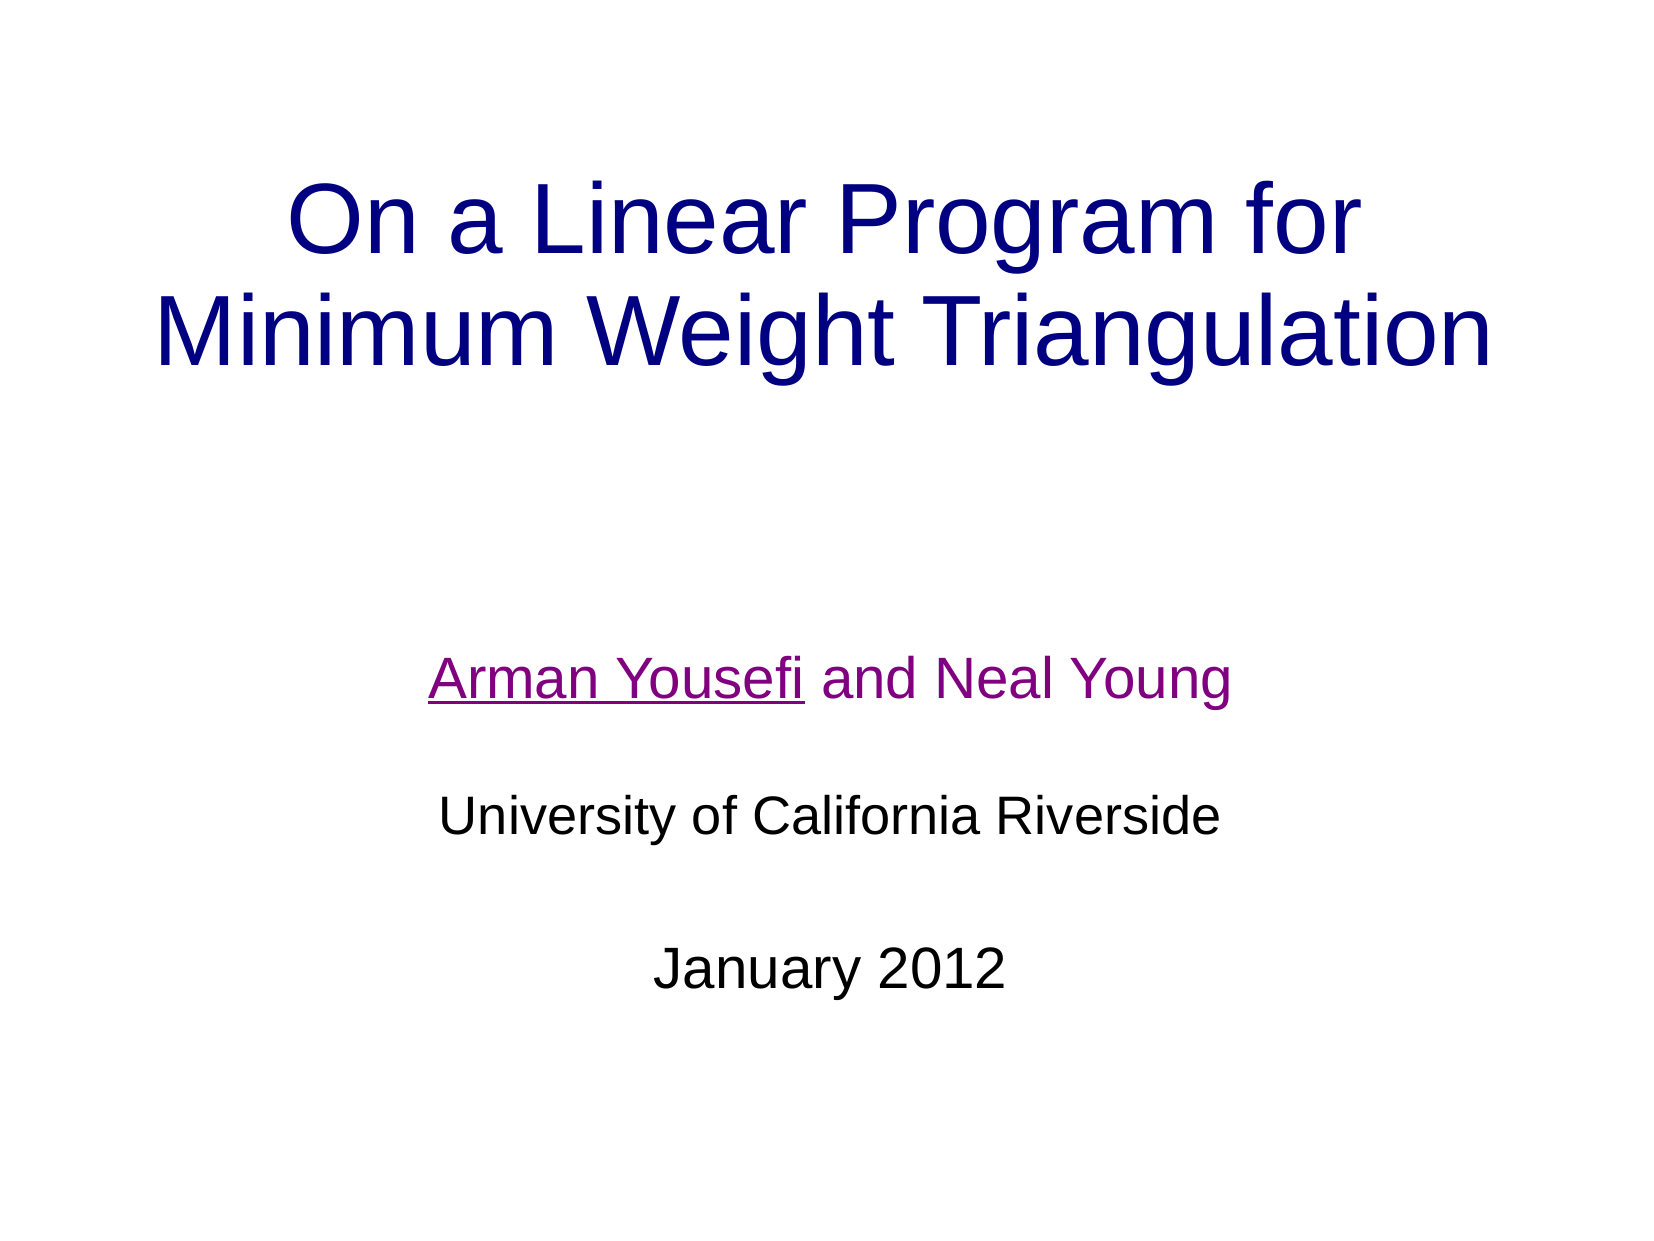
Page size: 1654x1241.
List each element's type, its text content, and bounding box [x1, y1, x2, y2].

subtitle Arman Yousefi and Neal Young University of California Riverside January 2012 [37, 637, 1625, 1201]
title On a Linear Program for Minimum Weight Triangulation [74, 99, 1575, 451]
